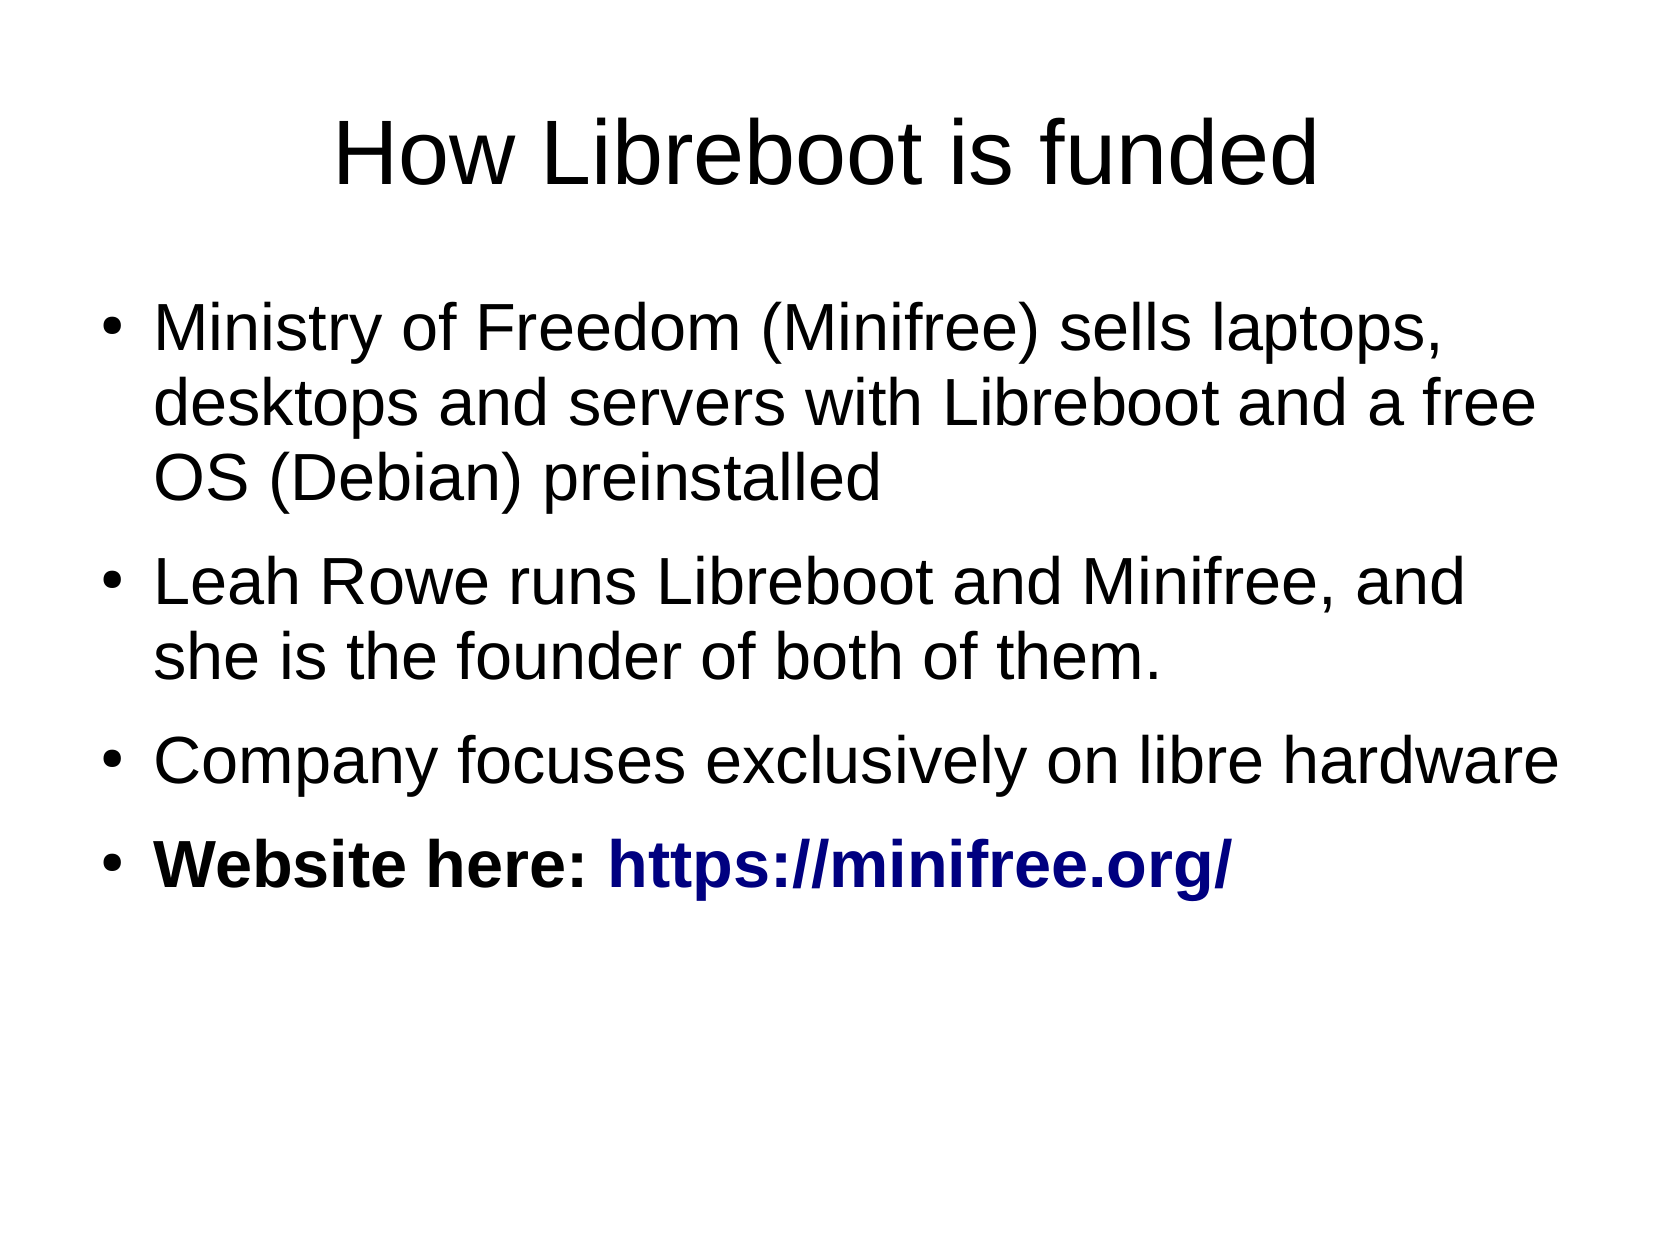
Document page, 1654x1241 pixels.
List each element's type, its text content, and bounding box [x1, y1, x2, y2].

list Ministry of Freedom (Minifree) sells laptops, desktops and servers with Libreboot and a free OS (Debian) preinstalled Leah Rowe runs Libreboot and Minifree, and she is the founder of both of them. Company focuses exclusively on libre hardware Website here: https://minifree.org/ [82, 290, 1571, 1010]
title How Libreboot is funded [82, 49, 1571, 257]
